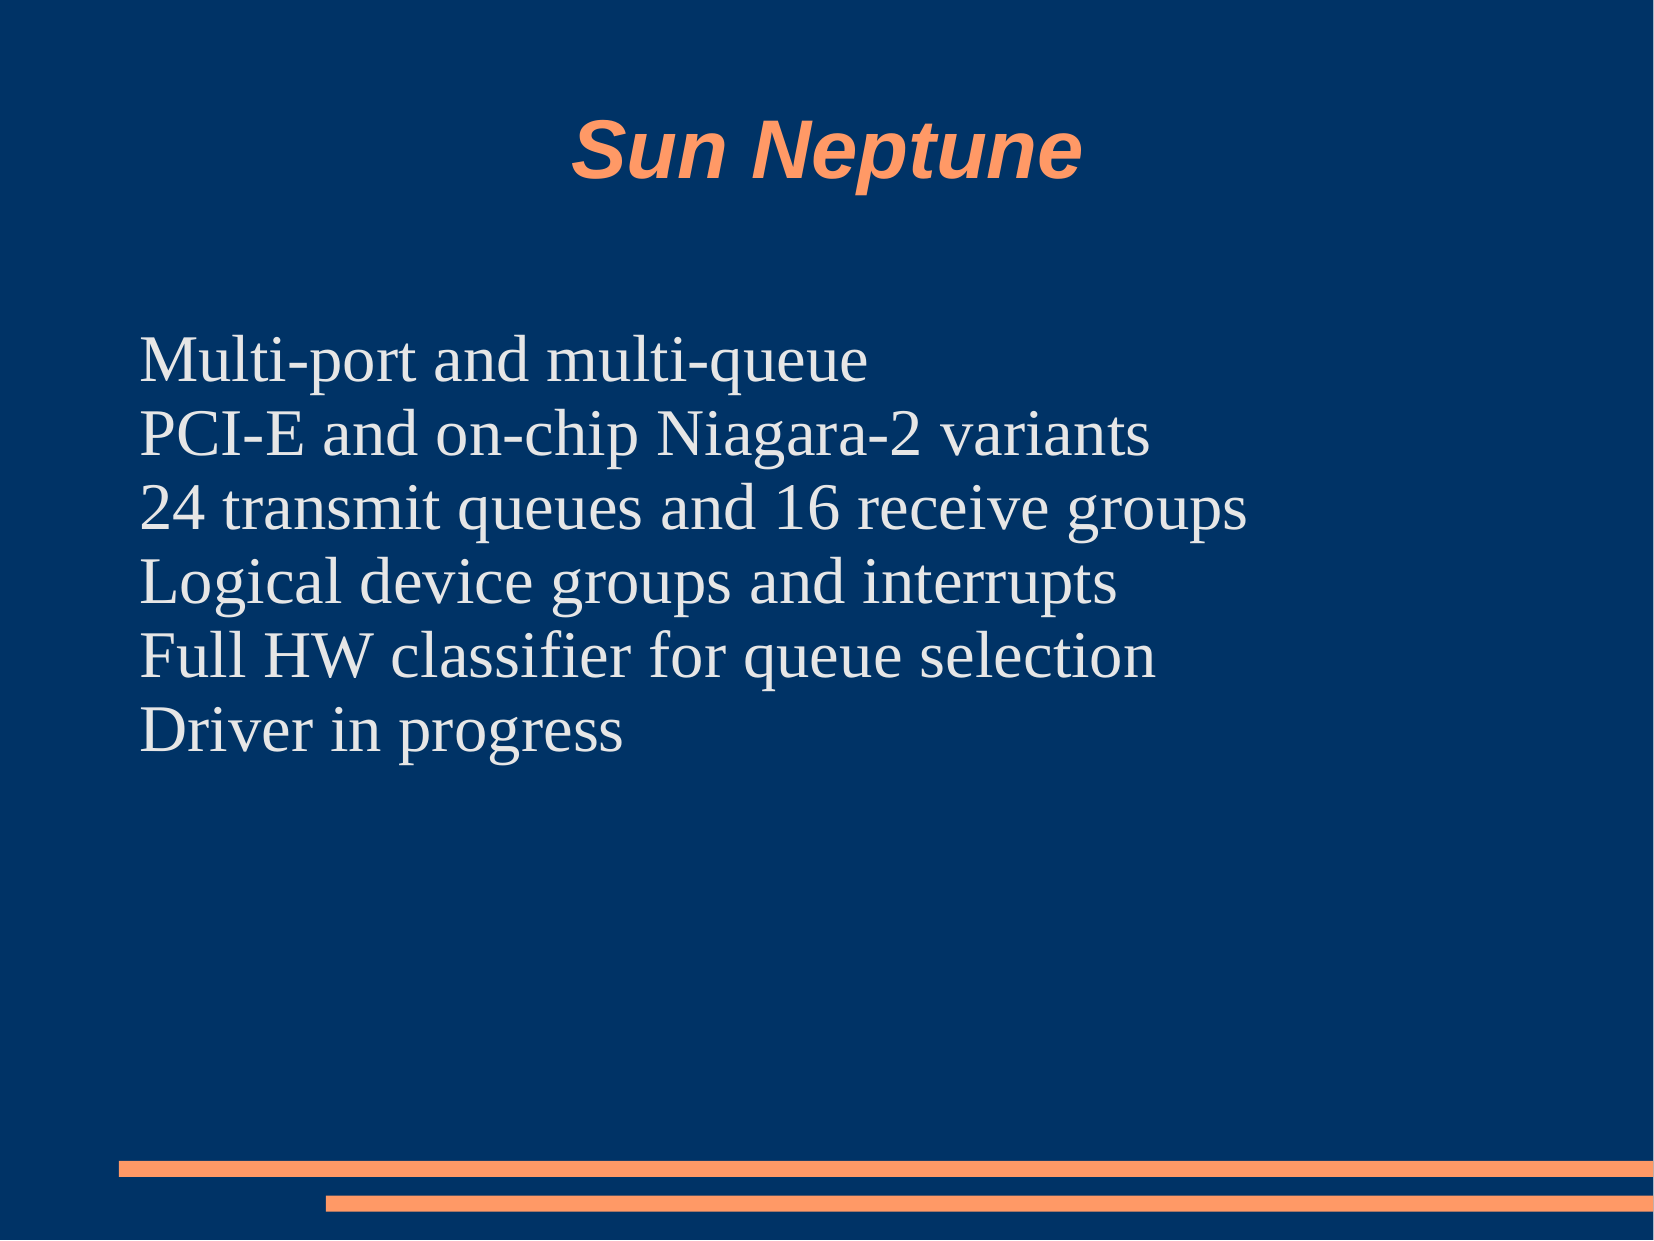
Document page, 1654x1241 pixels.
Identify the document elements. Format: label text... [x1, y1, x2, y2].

title Sun Neptune [121, 53, 1534, 247]
list Multi-port and multi-queue PCI-E and on-chip Niagara-2 variants 24 transmit queues and 16 receive groups Logical device groups and interrupts Full HW classifier for queue selection Driver in progress [121, 322, 1561, 1118]
